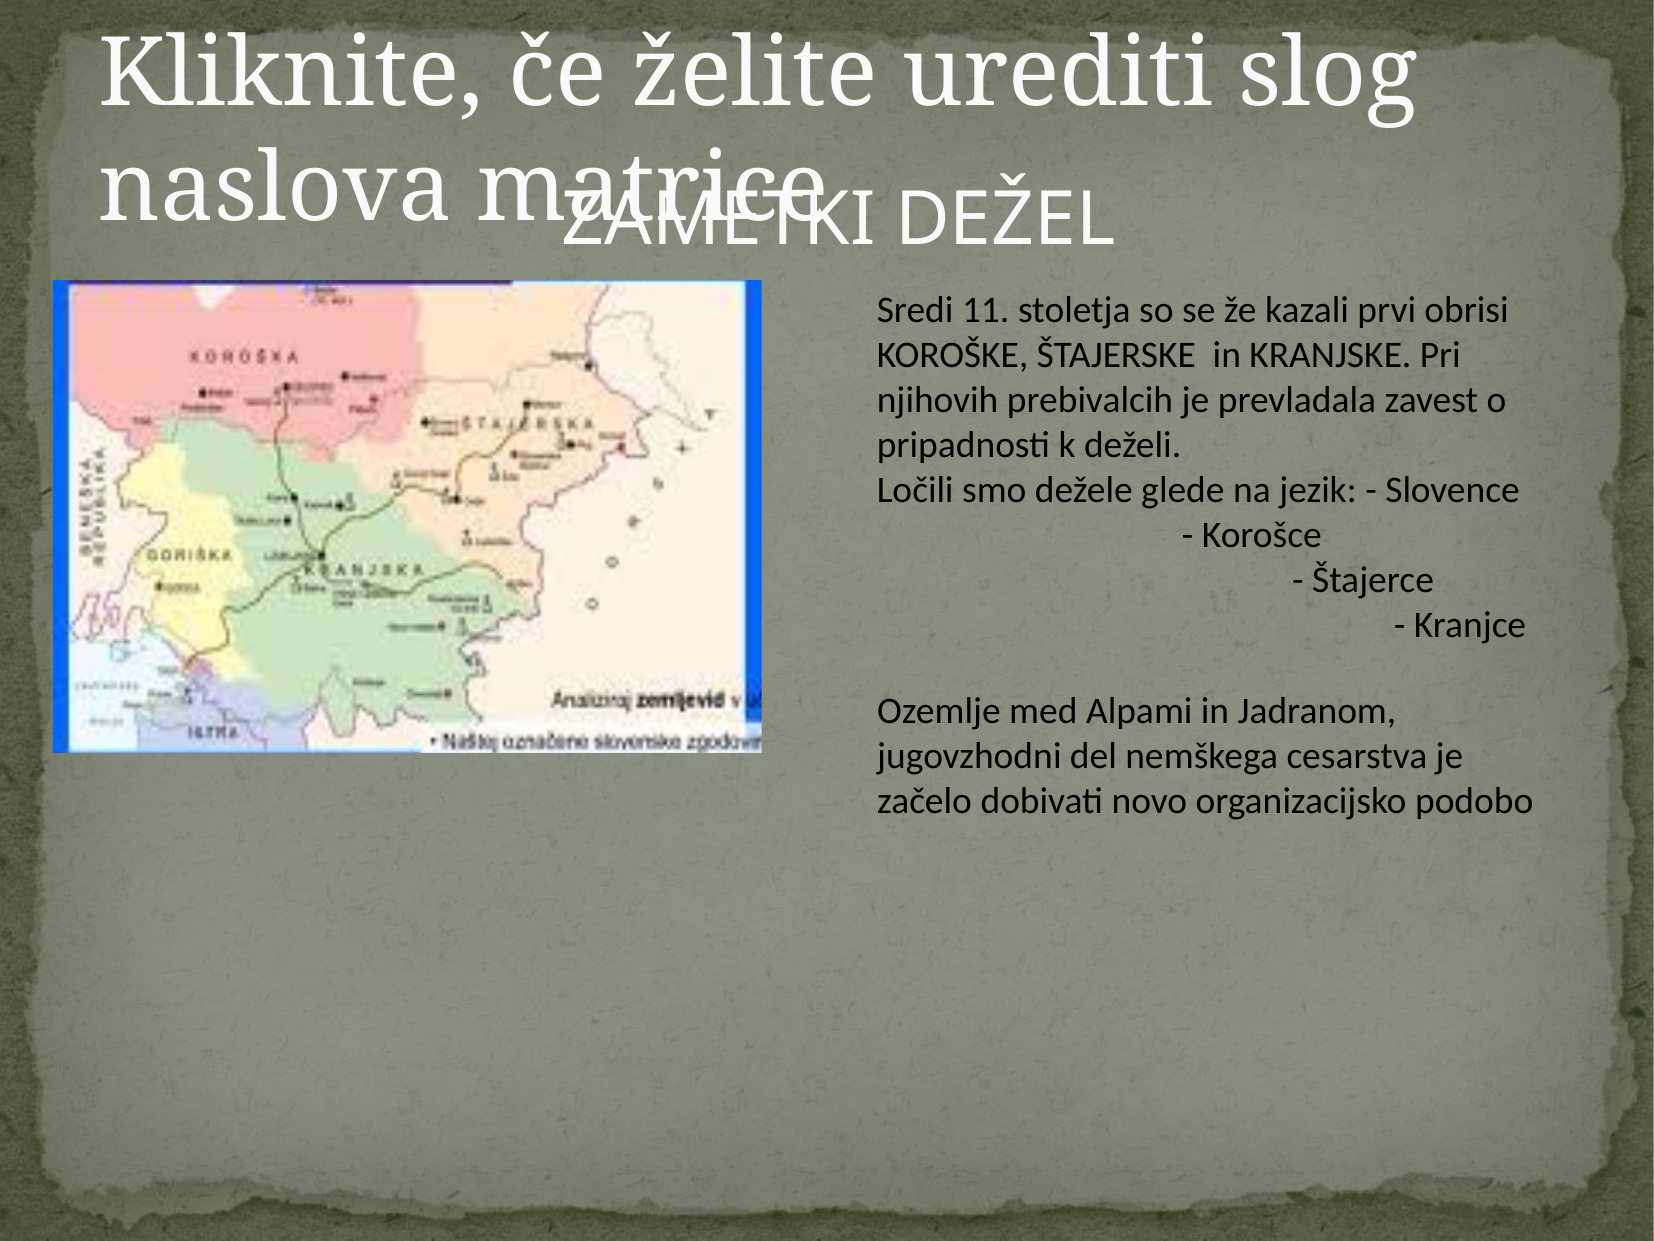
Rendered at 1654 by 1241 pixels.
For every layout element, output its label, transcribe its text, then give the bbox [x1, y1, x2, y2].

text_box ZAMETKI DEŽEL [94, 53, 1583, 268]
text_box Ozemlje med Alpami in Jadranom, jugovzhodni del nemškega cesarstva je začelo dobivati novo organizacijsko podobo [862, 679, 1571, 831]
picture [0, 0, 1654, 1241]
text_box Sredi 11. stoletja so se že kazali prvi obrisi KOROŠKE, ŠTAJERSKE in KRANJSKE. Pri njihovih prebivalcih je prevladala zavest o pripadnosti k deželi. Ločili smo dežele glede na jezik: - Slovence - Korošce - Štajerce - Kranjce [862, 277, 1583, 657]
